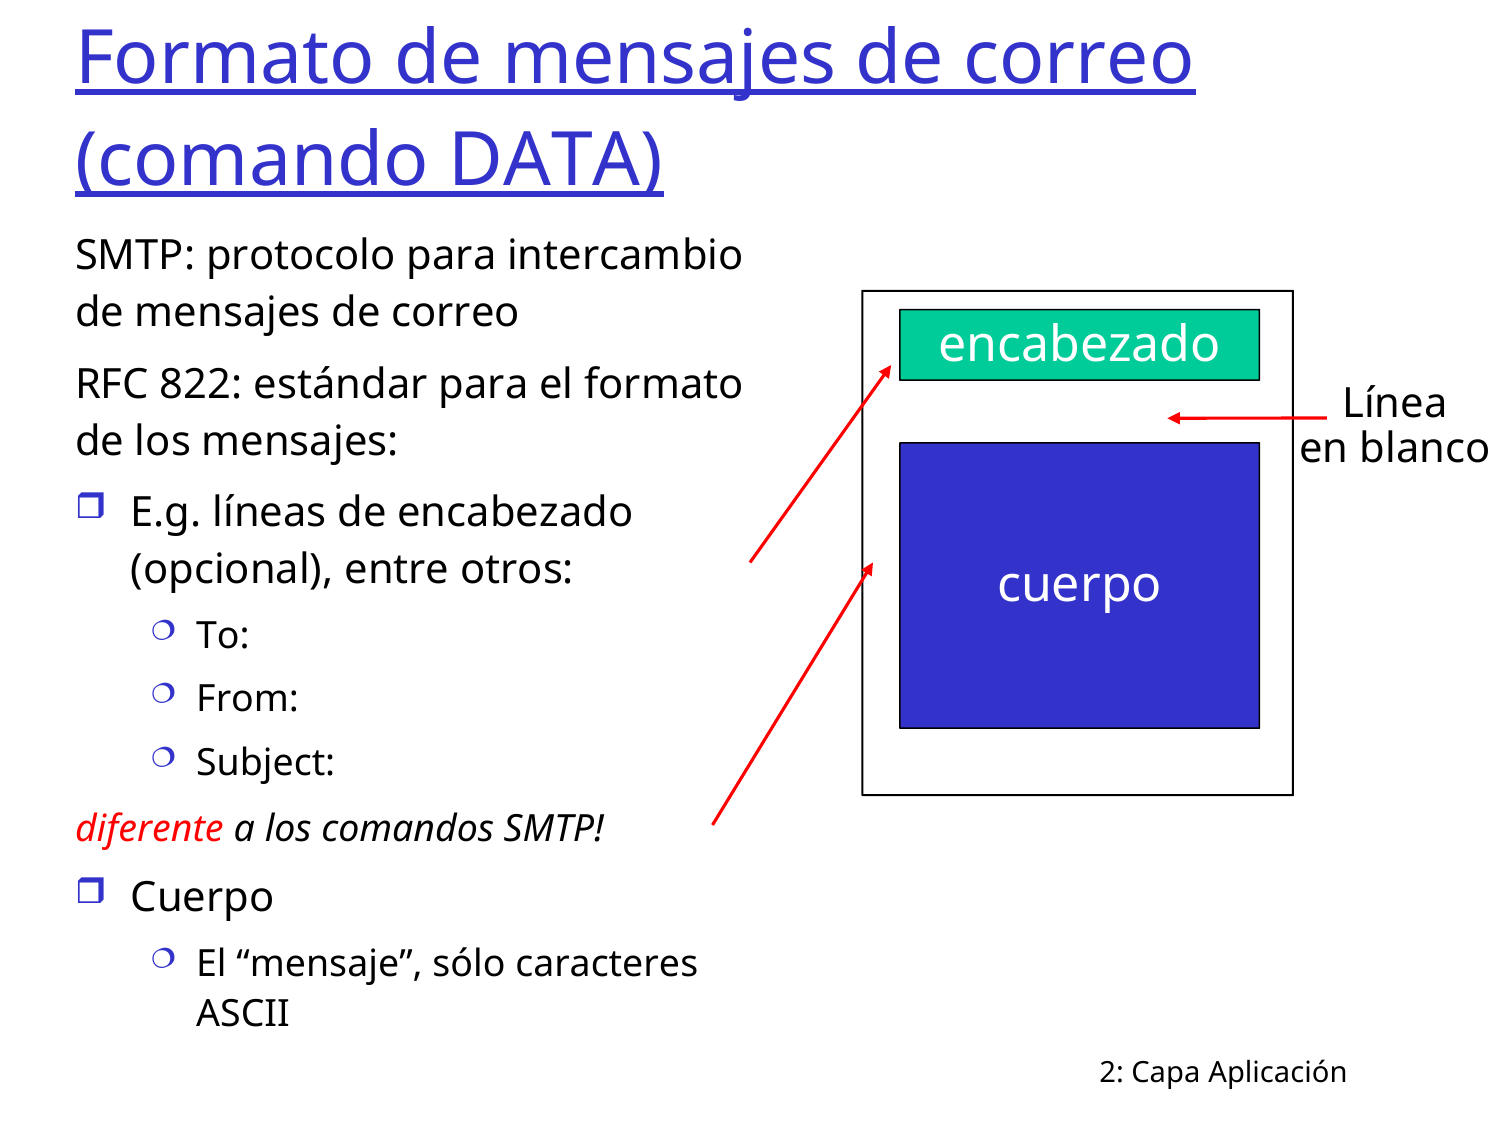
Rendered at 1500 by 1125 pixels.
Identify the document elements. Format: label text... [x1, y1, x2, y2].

text_box Línea en blanco [1294, 373, 1500, 479]
text_box Línea en blanco [1284, 420, 1291, 479]
list SMTP: protocolo para intercambio de mensajes de correo RFC 822: estándar para el formato de los mensajes: E.g. líneas de encabezado (opcional), entre otros: To: From: Subject: diferente a los comandos SMTP! Cuerpo El “mensaje”, sólo caracteres ASCII [75, 224, 788, 953]
title Formato de mensajes de correo (comando DATA)‏ [75, 22, 1426, 188]
text_box cuerpo [899, 442, 1260, 729]
text_box Línea en blanco [1284, 373, 1291, 416]
text_box encabezado [899, 309, 1260, 381]
